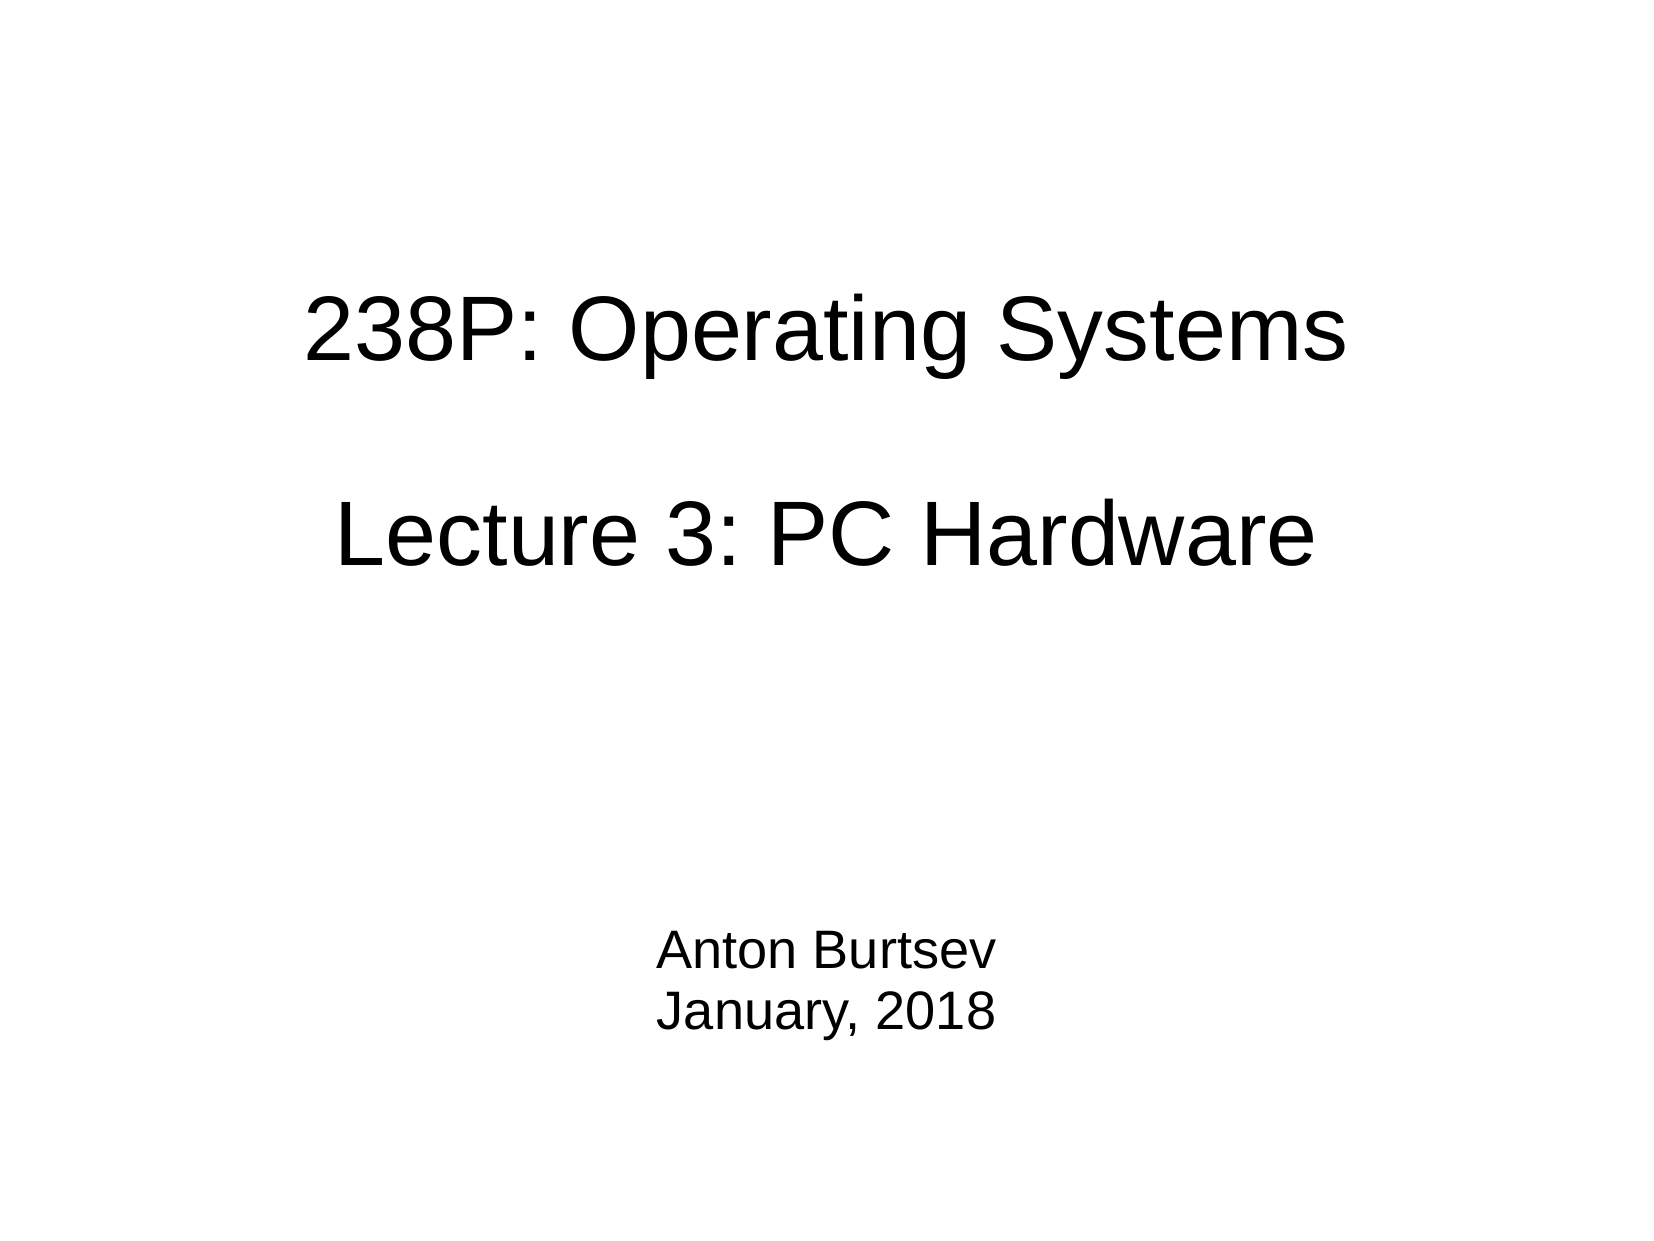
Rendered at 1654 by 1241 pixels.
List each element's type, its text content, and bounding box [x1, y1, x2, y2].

title 238P: Operating Systems Lecture 3: PC Hardware [82, 113, 1571, 637]
subtitle Anton Burtsev January, 2018 [82, 637, 1571, 1109]
